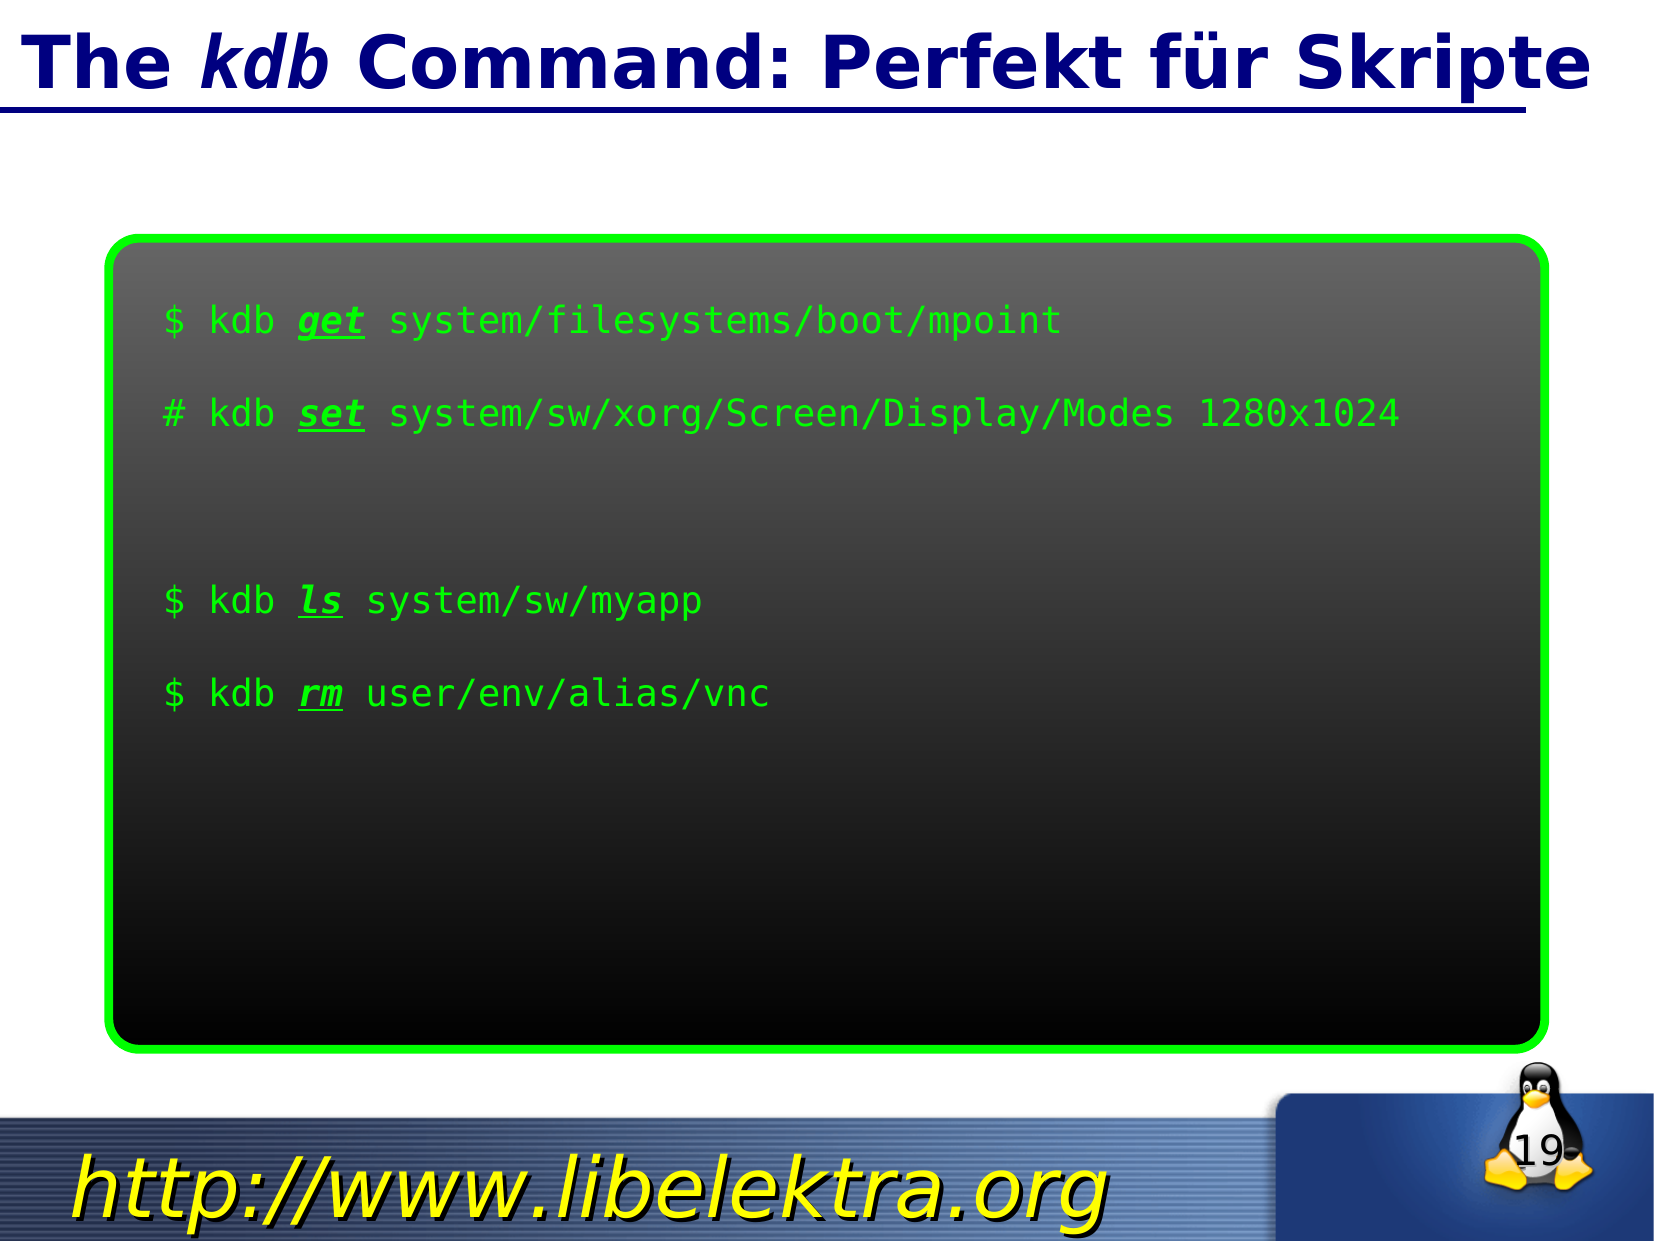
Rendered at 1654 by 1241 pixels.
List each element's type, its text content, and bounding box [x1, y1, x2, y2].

text_box [108, 238, 1545, 1050]
text_box $ kdb get system/filesystems/boot/mpoint # kdb set system/sw/xorg/Screen/Display/Modes 1280x1024 $ kdb ls system/sw/myapp $ kdb rm user/env/alias/vnc [162, 296, 1514, 995]
text_box The kdb Command: Perfekt für Skripte [21, 14, 1611, 111]
text_box <Nummer> [1312, 1122, 1566, 1178]
picture [0, 1061, 1654, 1241]
